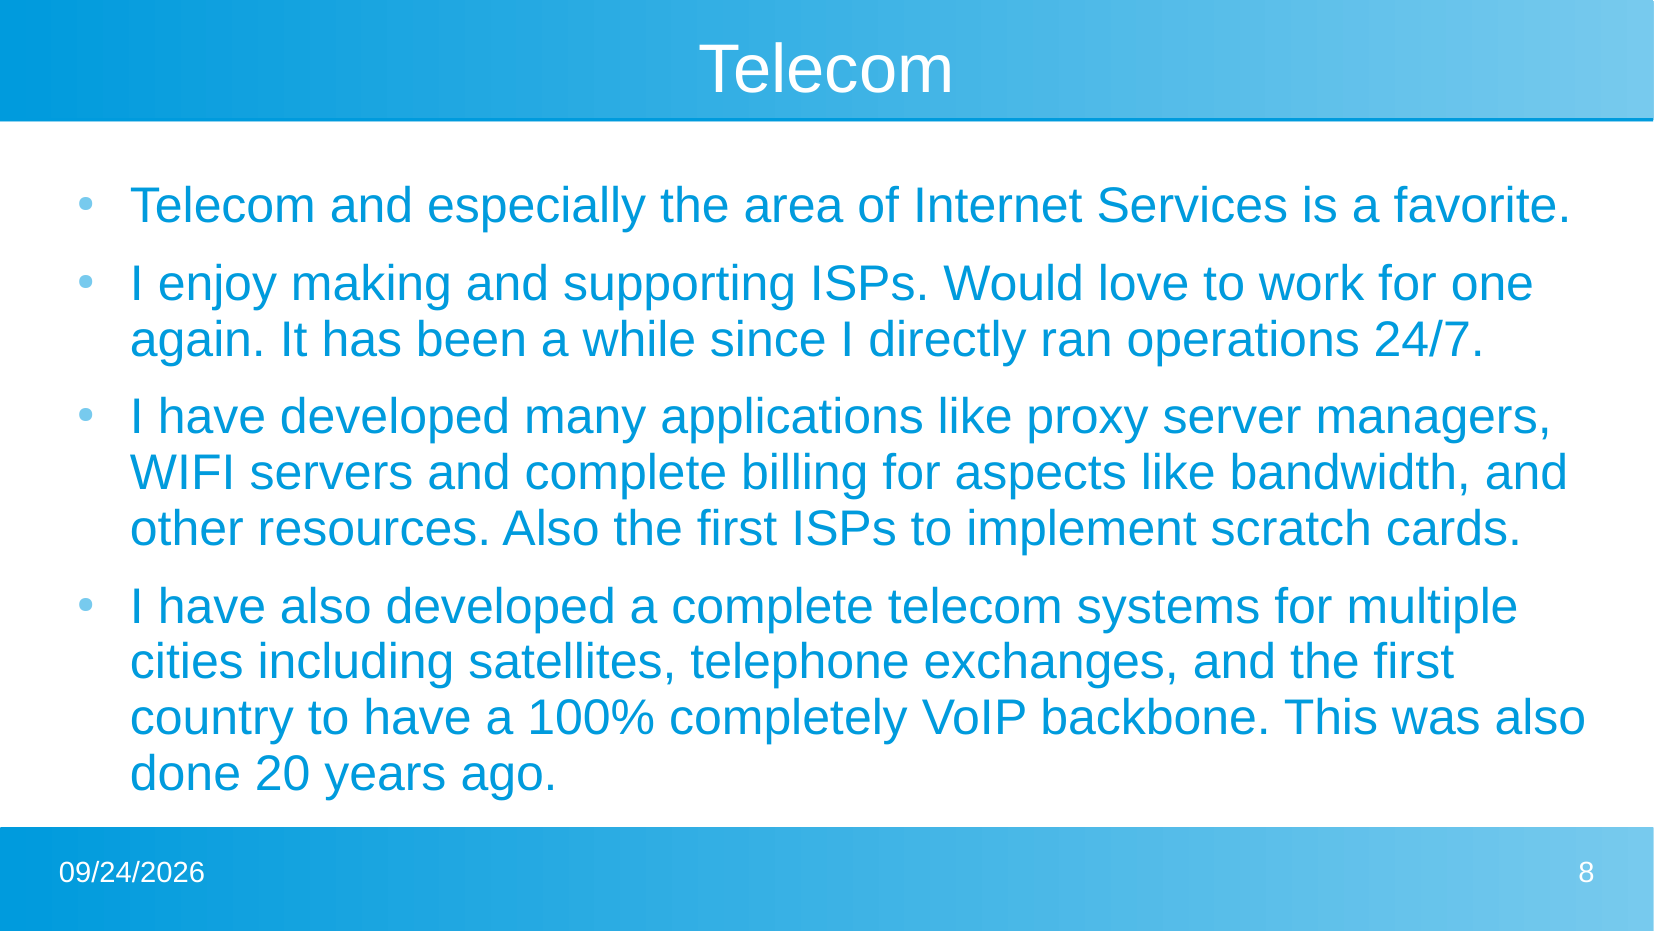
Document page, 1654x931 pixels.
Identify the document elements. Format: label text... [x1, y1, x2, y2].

list Telecom and especially the area of Internet Services is a favorite. I enjoy making and supporting ISPs. Would love to work for one again. It has been a while since I directly ran operations 24/7. I have developed many applications like proxy server managers, WIFI servers and complete billing for aspects like bandwidth, and other resources. Also the first ISPs to implement scratch cards. I have also developed a complete telecom systems for multiple cities including satellites, telephone exchanges, and the first country to have a 100% completely VoIP backbone. This was also done 20 years ago. [59, 177, 1595, 768]
title Telecom [59, 29, 1595, 108]
